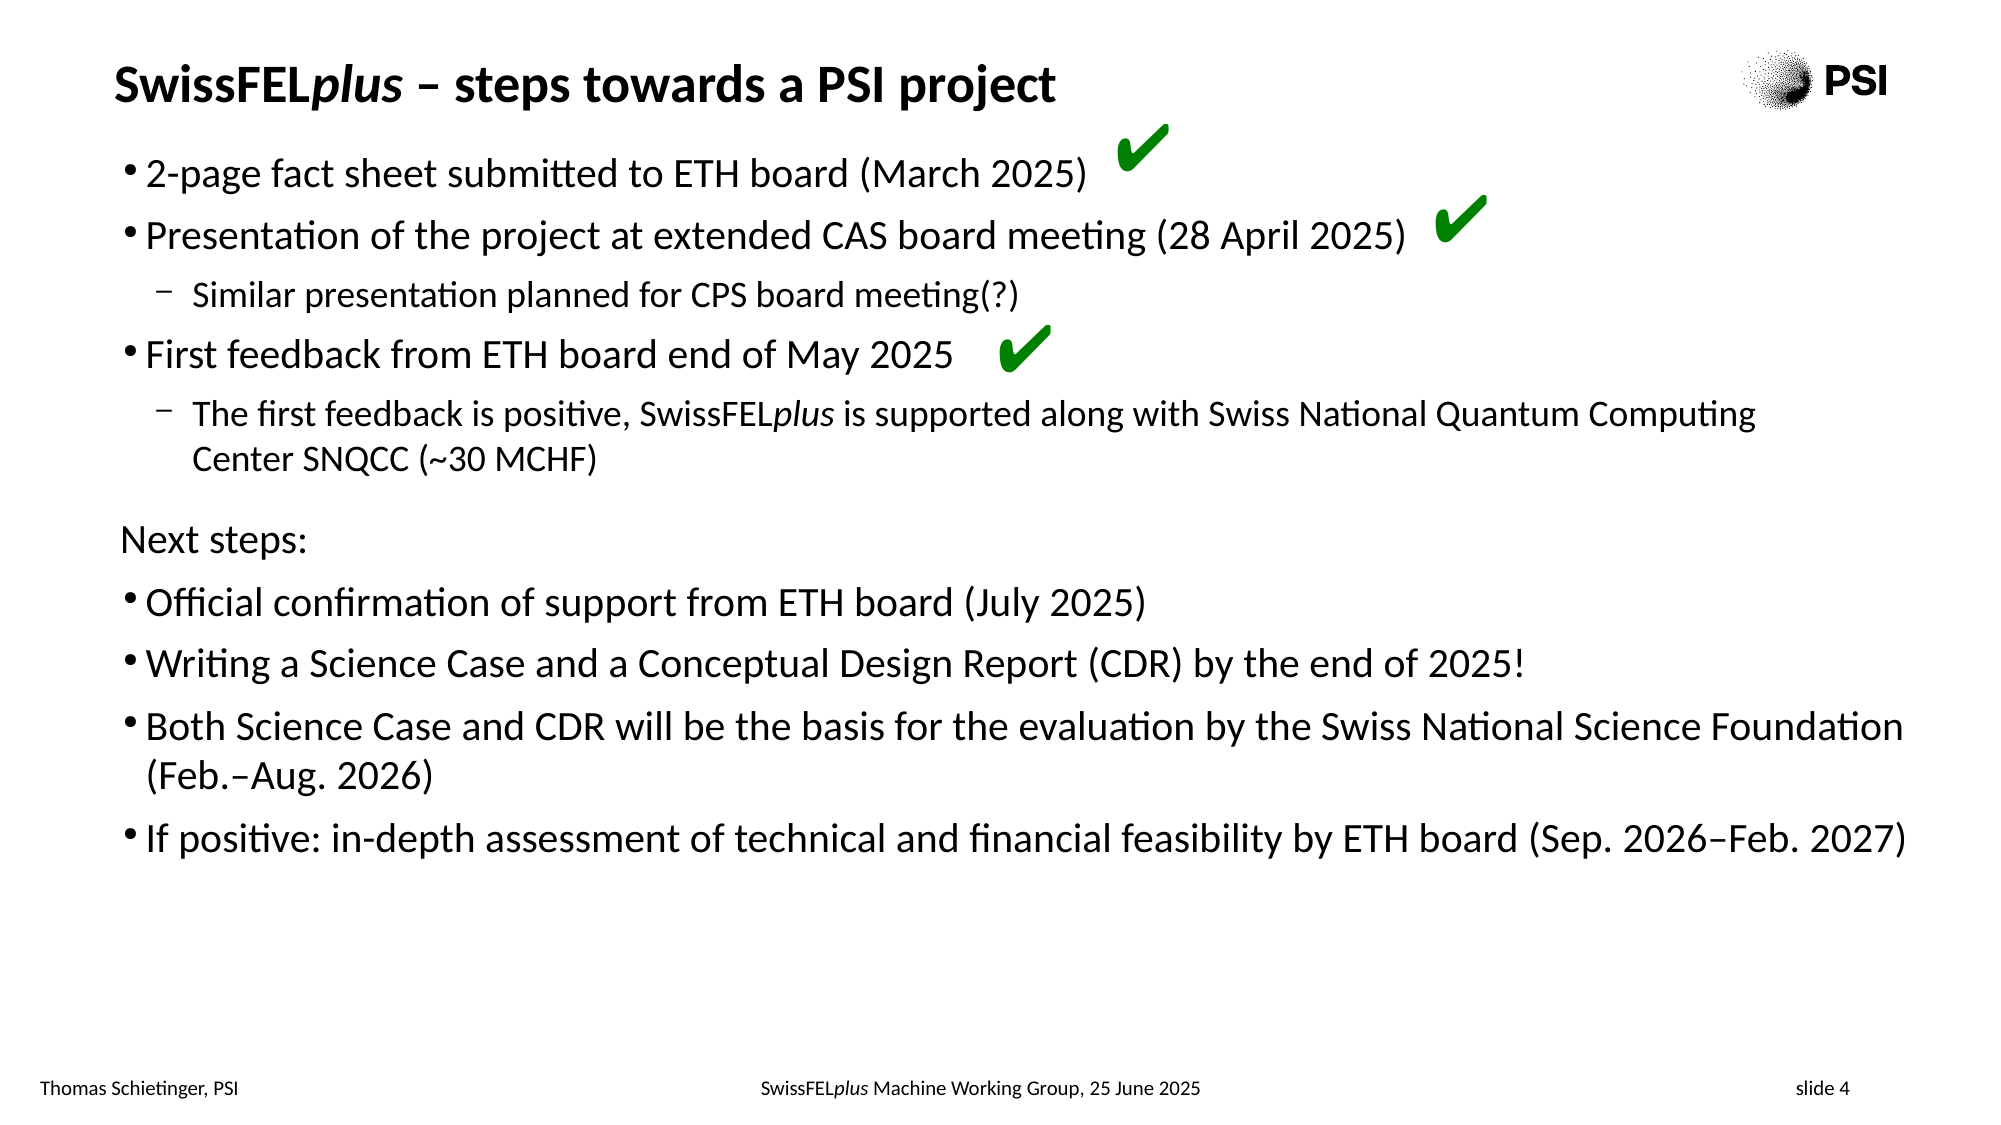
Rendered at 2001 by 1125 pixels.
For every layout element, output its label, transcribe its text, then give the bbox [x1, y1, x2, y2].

text_box  [1101, 105, 1186, 197]
text_box  [1420, 176, 1505, 267]
text_box 2-page fact sheet submitted to ETH board (March 2025) Presentation of the project at extended CAS board meeting (28 April 2025) Similar presentation planned for CPS board meeting(?) First feedback from ETH board end of May 2025 The first feedback is positive, SwissFELplus is supported along with Swiss National Quantum Computing Center SNQCC (~30 MCHF) [120, 146, 1778, 512]
text_box  [983, 306, 1068, 397]
title SwissFELplus – steps towards a PSI project [114, 48, 1585, 121]
text_box Next steps: Official confirmation of support from ETH board (July 2025) Writing a Science Case and a Conceptual Design Report (CDR) by the end of 2025! Both Science Case and CDR will be the basis for the evaluation by the Swiss National Science Foundation (Feb.–Aug. 2026) If positive: in-depth assessment of technical and financial feasibility by ETH board (Sep. 2026–Feb. 2027) [120, 512, 1926, 873]
